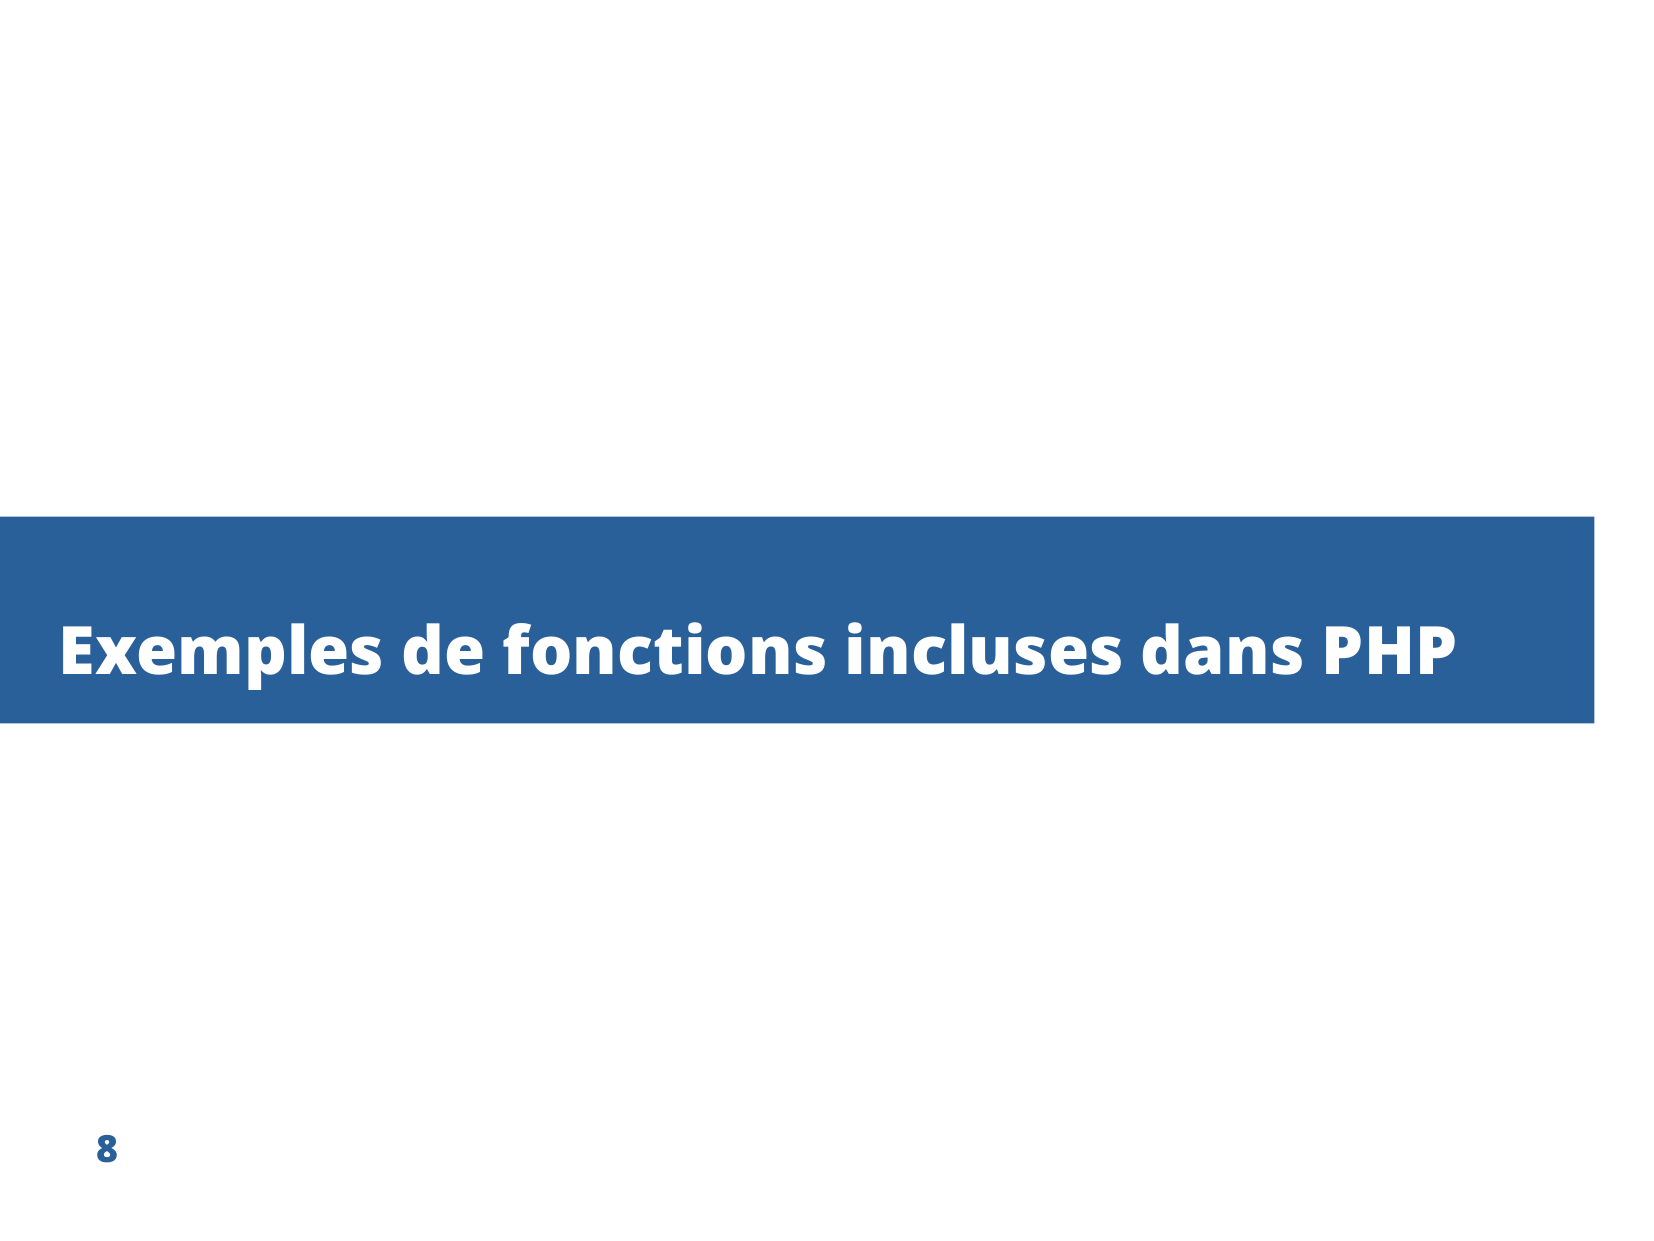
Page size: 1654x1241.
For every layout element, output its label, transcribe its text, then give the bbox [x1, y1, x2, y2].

title Exemples de fonctions incluses dans PHP [59, 546, 1595, 694]
